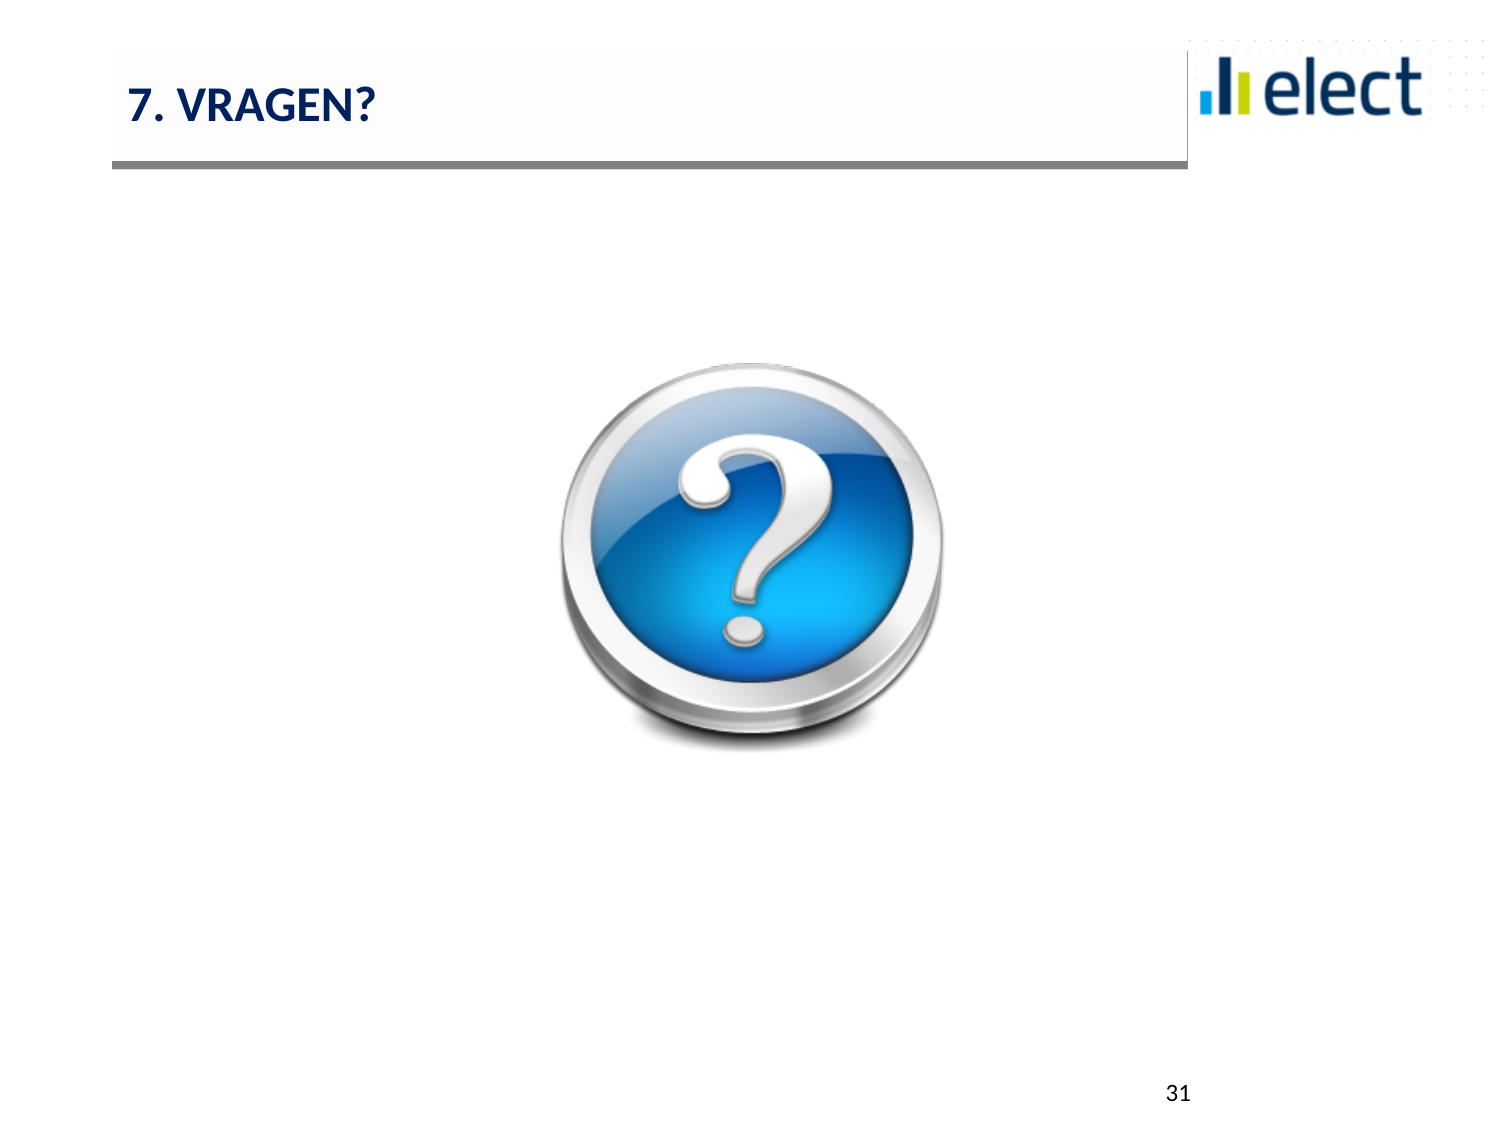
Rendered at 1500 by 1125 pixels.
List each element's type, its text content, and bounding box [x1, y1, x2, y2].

picture [549, 362, 950, 763]
text_box 7. VRAGEN? [112, 42, 1188, 161]
text_box [1150, 1068, 1464, 1125]
